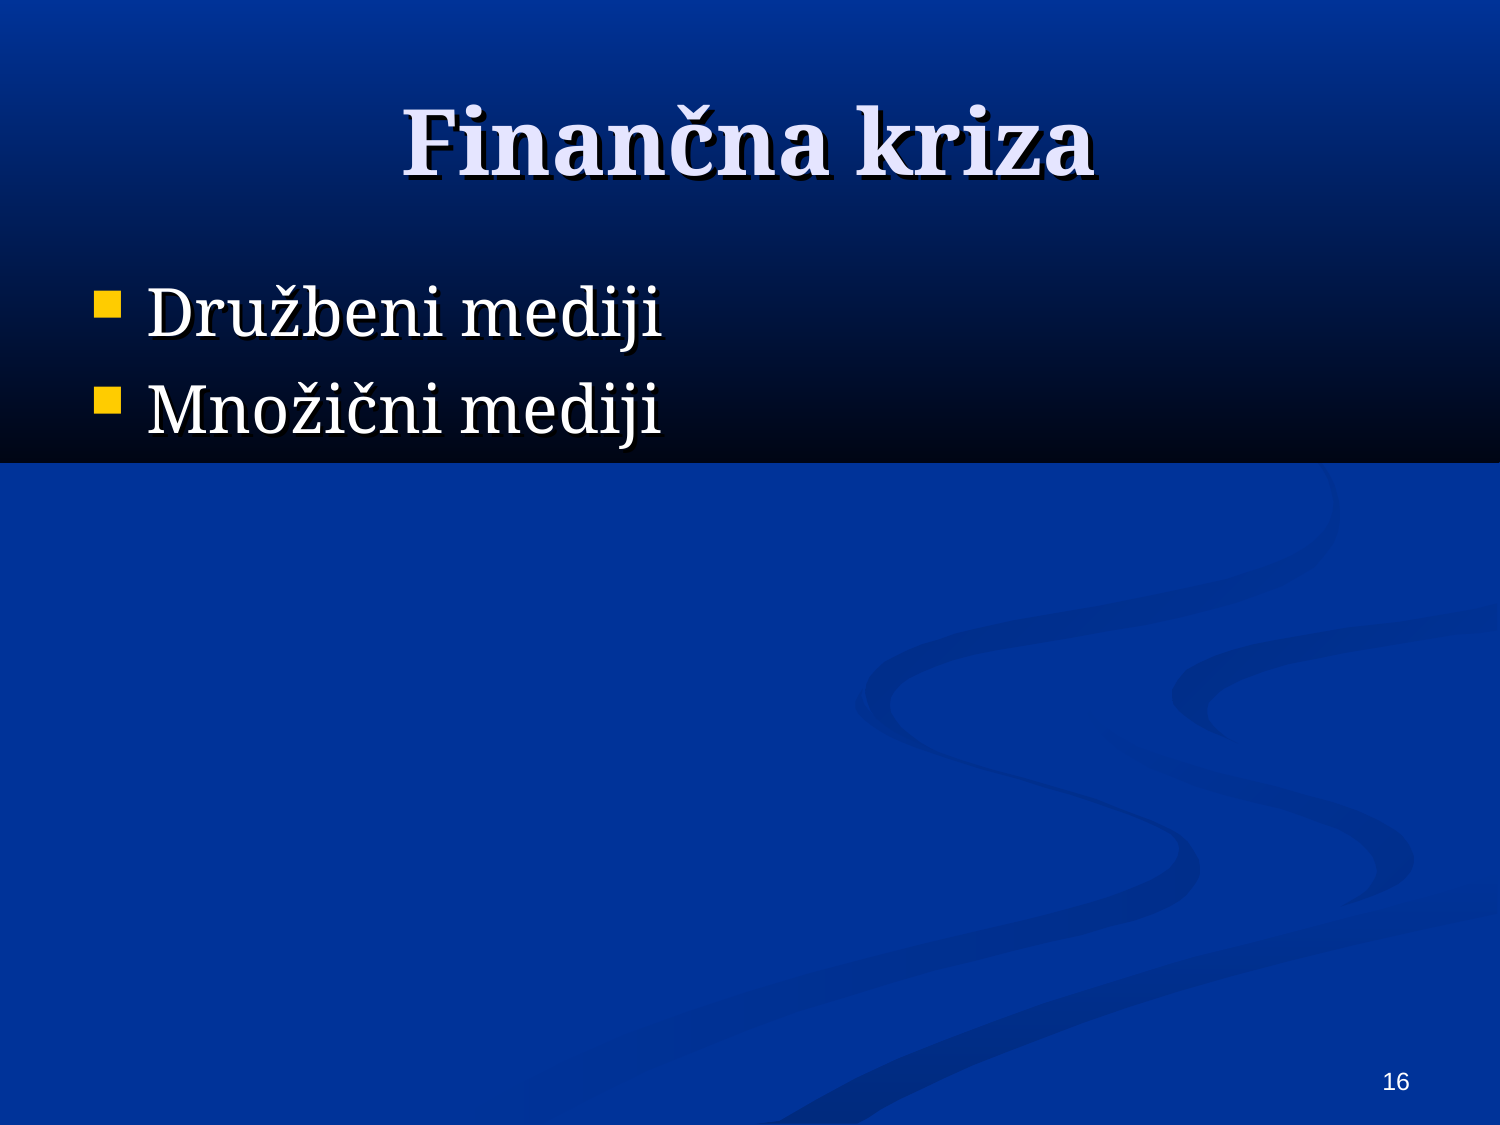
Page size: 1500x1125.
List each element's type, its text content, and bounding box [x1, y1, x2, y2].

title Finančna kriza [75, 45, 1426, 233]
text_box <number> [1074, 1024, 1426, 1104]
list Družbeni mediji Množični mediji [75, 262, 1426, 1006]
